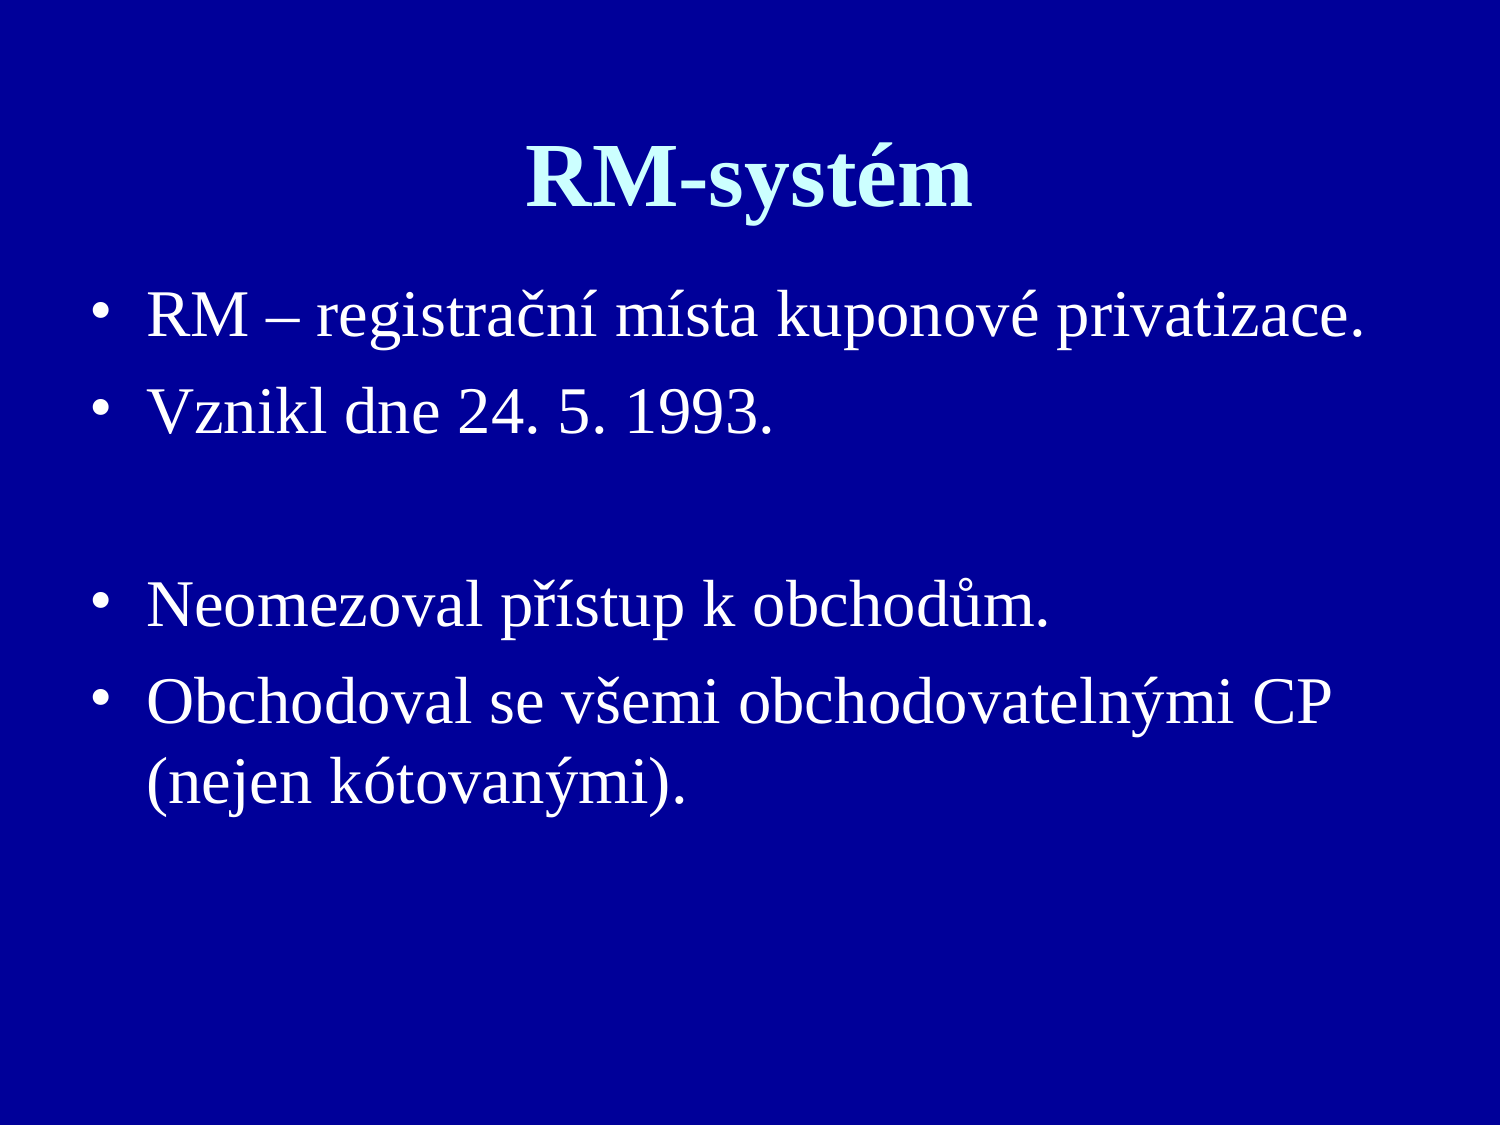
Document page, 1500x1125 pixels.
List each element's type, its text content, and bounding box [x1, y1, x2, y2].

list RM – registrační místa kuponové privatizace. Vznikl dne 24. 5. 1993. Neomezoval přístup k obchodům. Obchodoval se všemi obchodovatelnými CP (nejen kótovanými). [75, 262, 1426, 1006]
title RM-systém [75, 44, 1426, 233]
